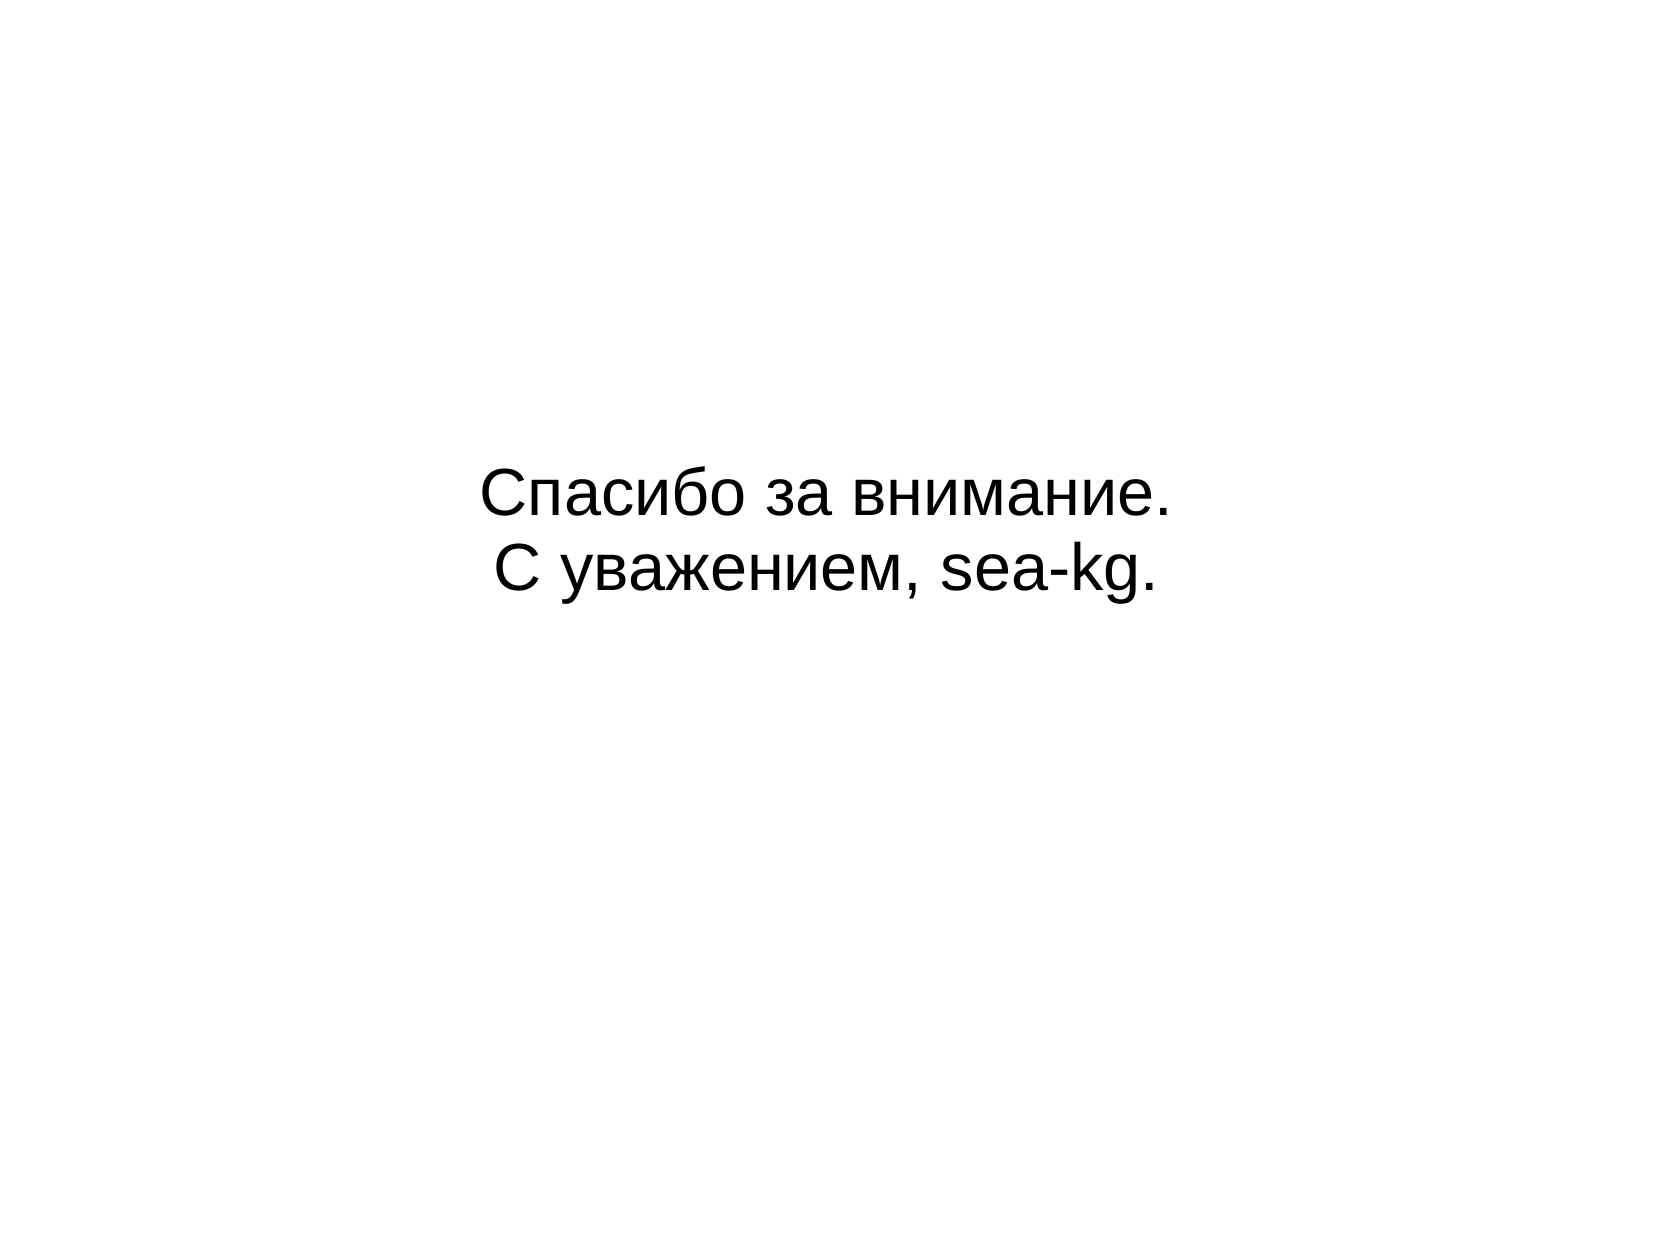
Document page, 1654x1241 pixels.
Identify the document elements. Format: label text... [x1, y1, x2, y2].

subtitle Спасибо за внимание. С уважением, sea-kg. [82, 49, 1571, 1010]
